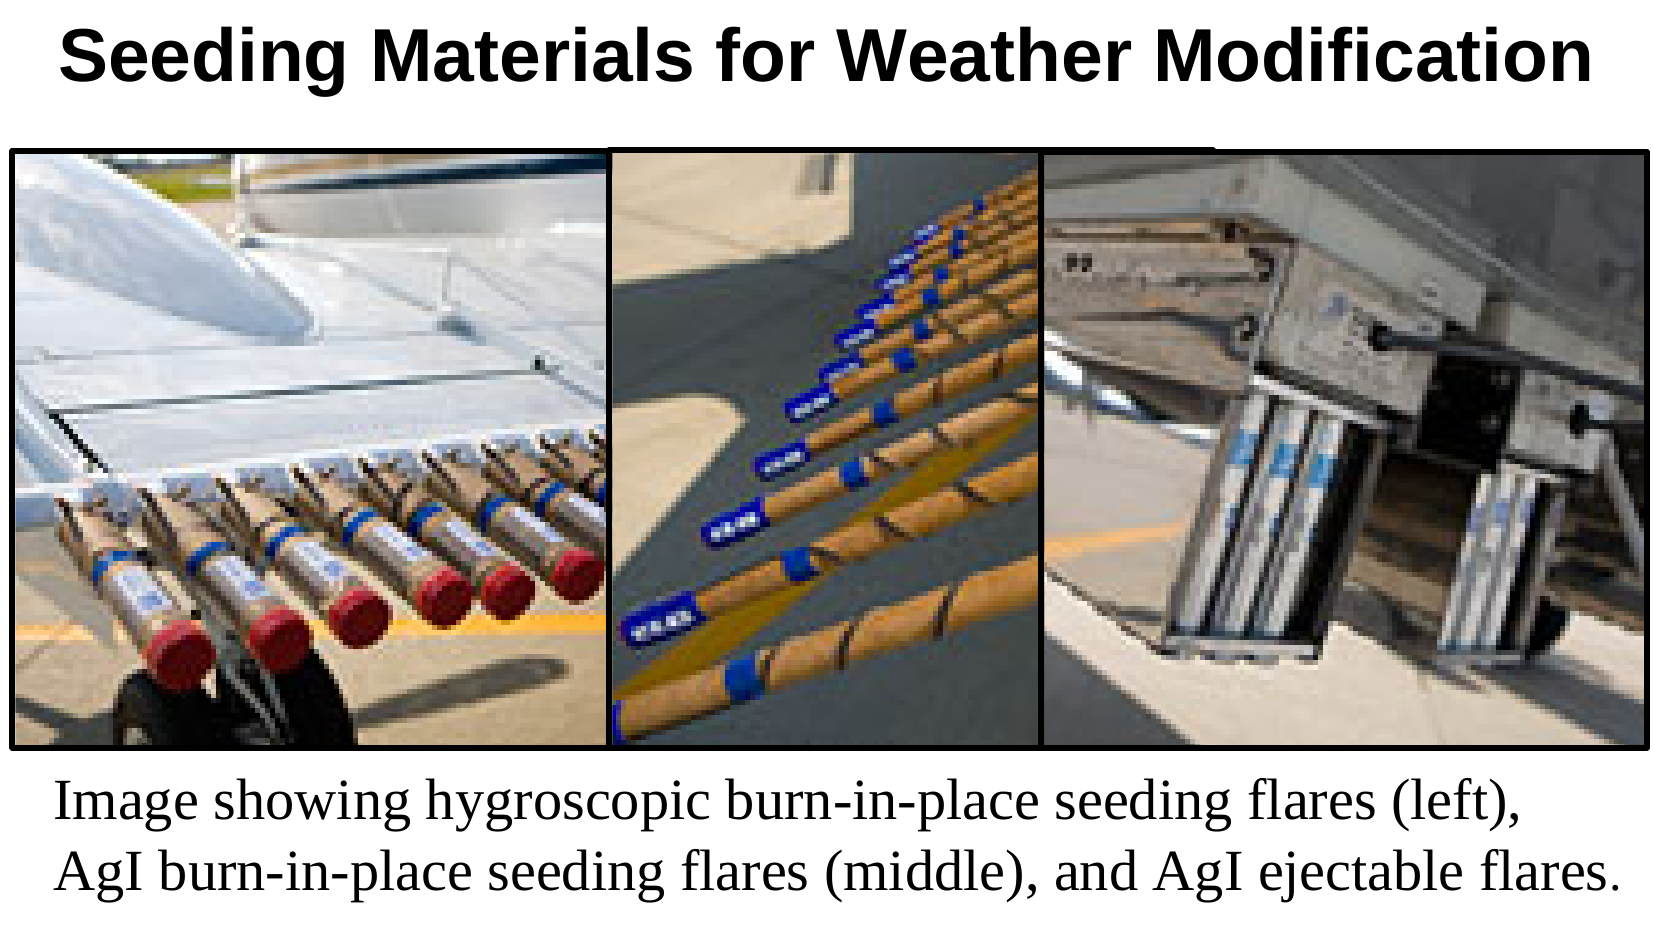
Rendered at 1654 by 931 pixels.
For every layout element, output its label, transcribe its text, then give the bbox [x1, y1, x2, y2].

picture [612, 153, 1038, 745]
picture [1044, 154, 1644, 745]
title Seeding Materials for Weather Modification [0, 2, 1654, 113]
picture [15, 153, 606, 745]
text_box Image showing hygroscopic burn-in-place seeding flares (left), AgI burn-in-place seeding flares (middle), and AgI ejectable flares. [50, 760, 1626, 904]
